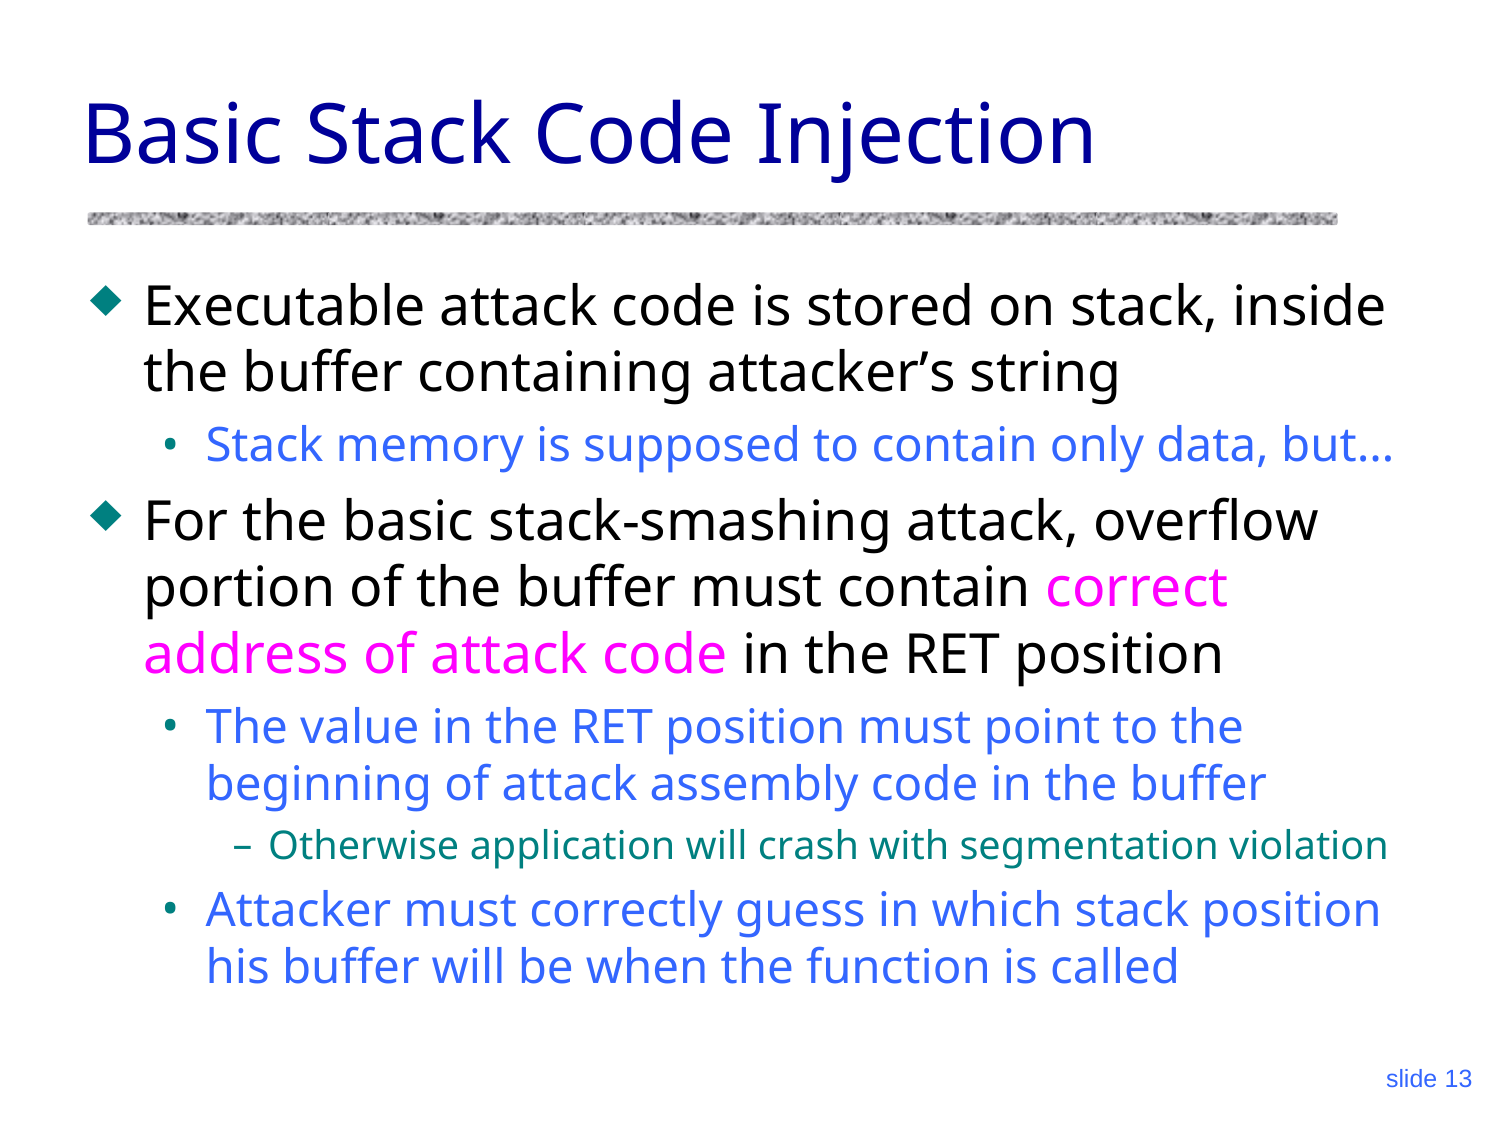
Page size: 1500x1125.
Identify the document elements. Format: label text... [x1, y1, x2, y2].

text_box slide <number> [1174, 1025, 1488, 1101]
picture [87, 212, 1338, 226]
title Basic Stack Code Injection [66, 37, 1342, 188]
list Executable attack code is stored on stack, inside the buffer containing attacker’s string Stack memory is supposed to contain only data, but… For the basic stack-smashing attack, overflow portion of the buffer must contain correct address of attack code in the RET position The value in the RET position must point to the beginning of attack assembly code in the buffer Otherwise application will crash with segmentation violation Attacker must correctly guess in which stack position his buffer will be when the function is called [74, 262, 1450, 1088]
